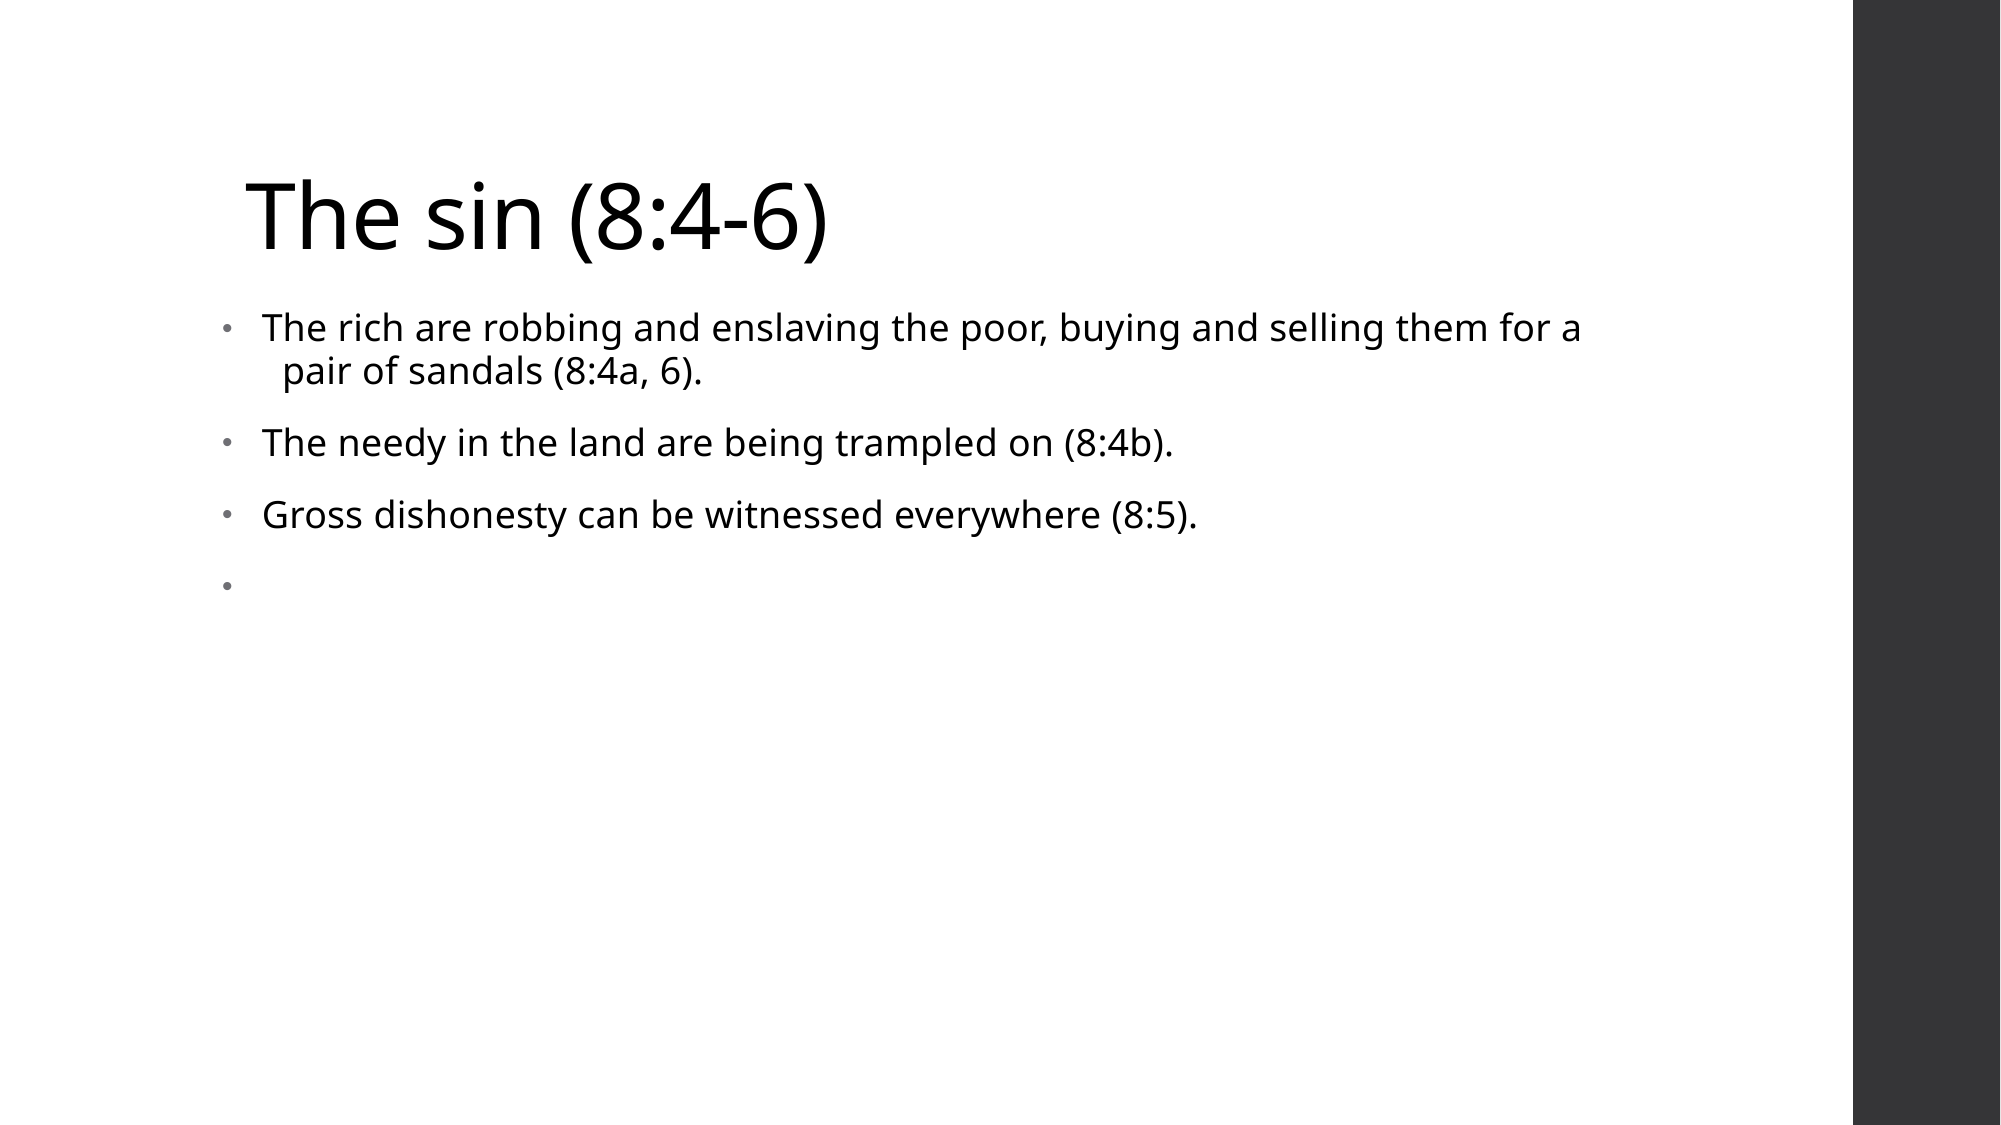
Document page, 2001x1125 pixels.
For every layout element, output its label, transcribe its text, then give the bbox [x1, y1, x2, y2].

title The sin (8:4-6) [206, 60, 1797, 278]
list The rich are robbing and enslaving the poor, buying and selling them for a pair of sandals (8:4a, 6). The needy in the land are being trampled on (8:4b). Gross dishonesty can be witnessed everywhere (8:5). [206, 299, 1617, 1014]
